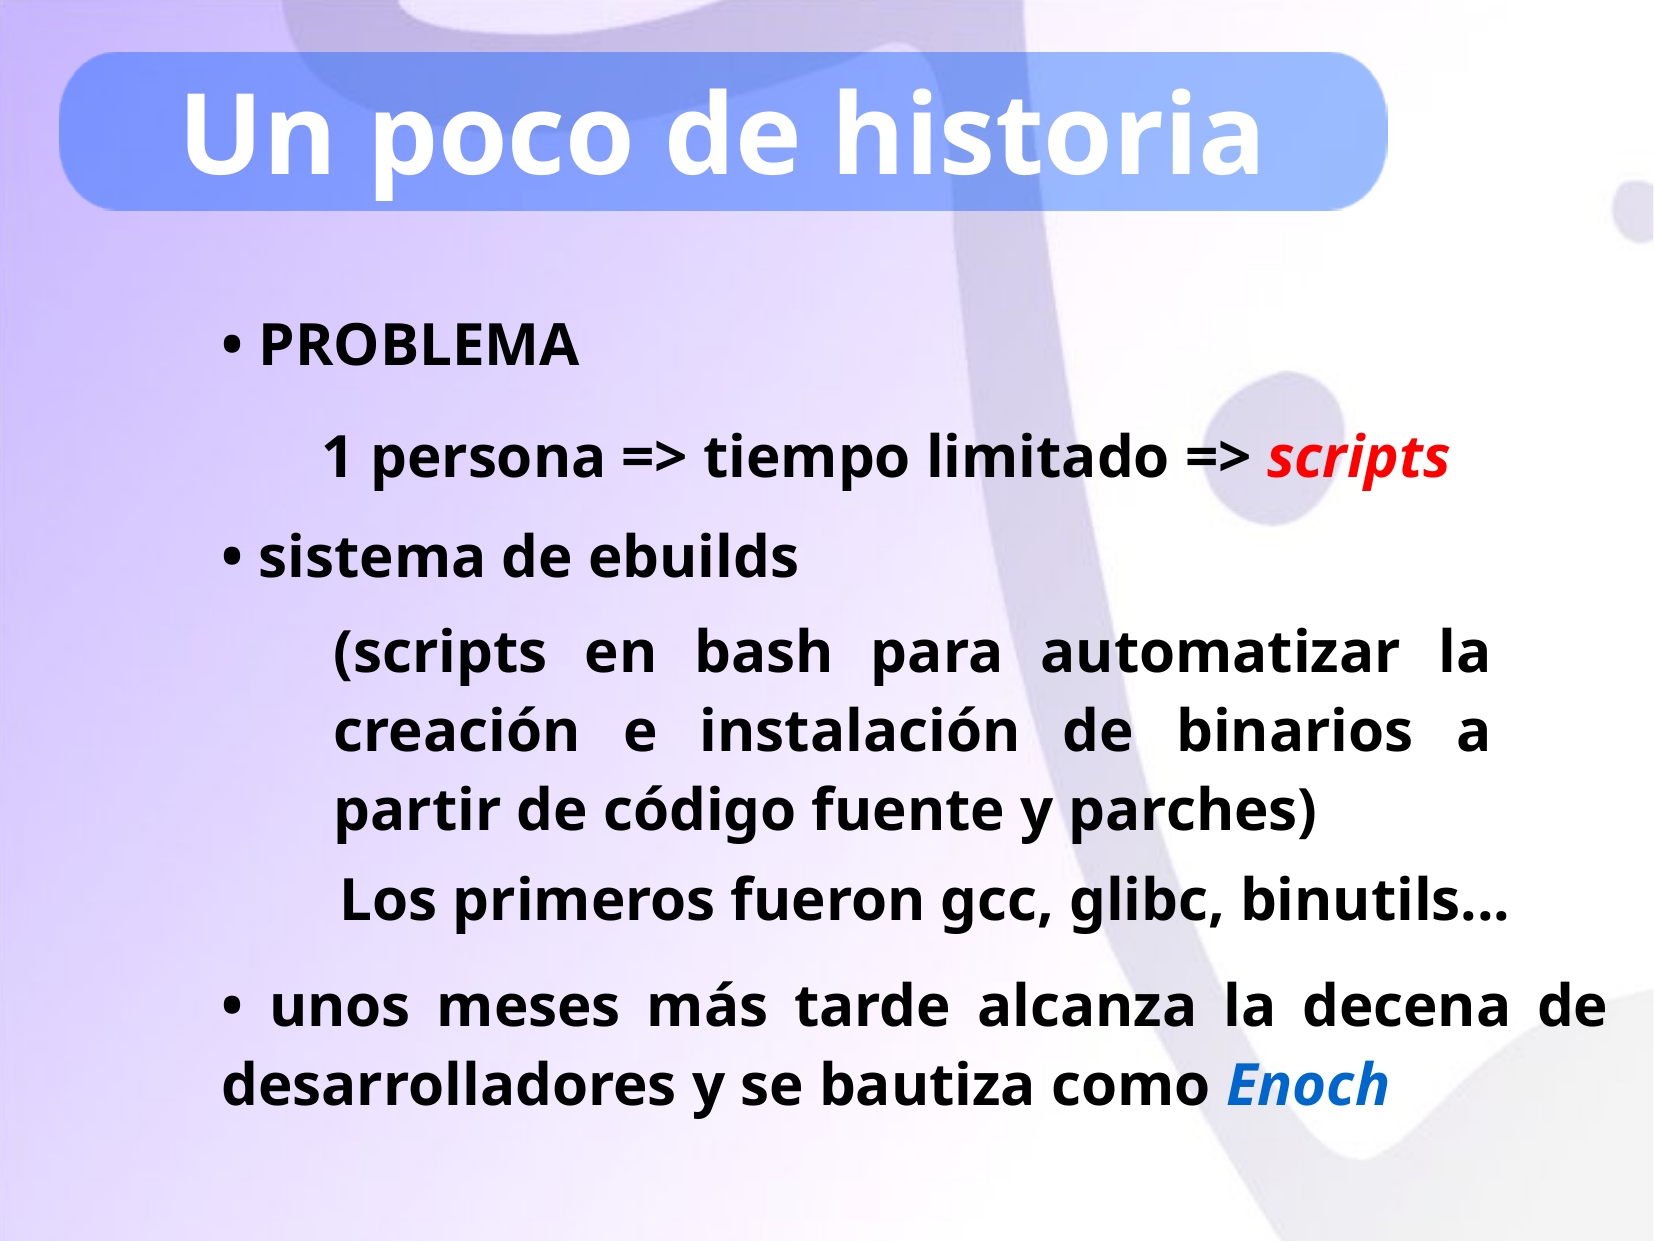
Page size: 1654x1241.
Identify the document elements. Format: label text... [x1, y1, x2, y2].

picture [0, 0, 1654, 1241]
text_box • PROBLEMA [206, 295, 1536, 388]
text_box (scripts en bash para automatizar la creación e instalación de binarios a partir de código fuente y parches) [318, 602, 1506, 849]
text_box 1 persona => tiempo limitado => scripts [307, 407, 1565, 500]
text_box • unos meses más tarde alcanza la decena de desarrolladores y se bautiza como Enoch [206, 956, 1625, 1126]
text_box Los primeros fueron gcc, glibc, binutils... [324, 850, 1595, 943]
text_box • sistema de ebuilds [206, 507, 886, 600]
